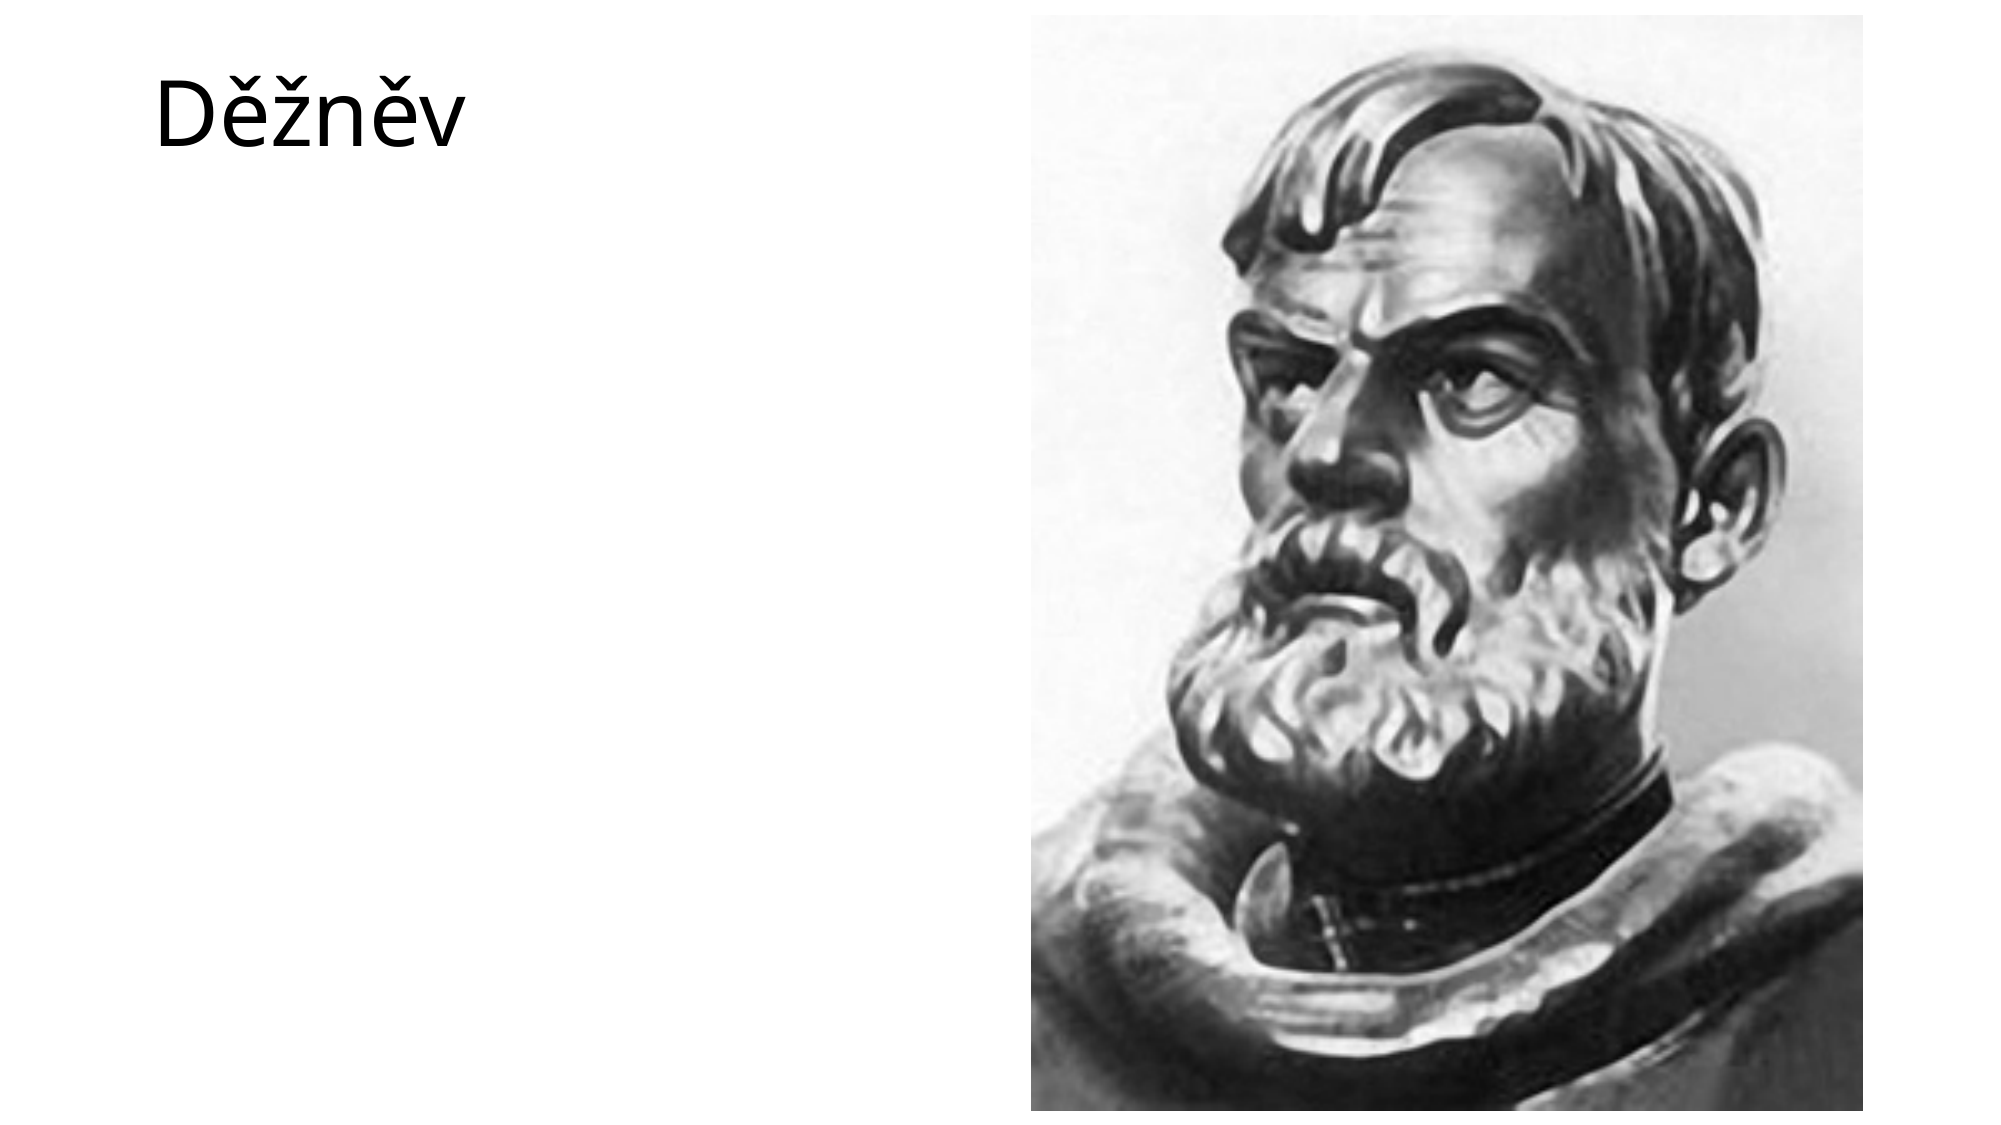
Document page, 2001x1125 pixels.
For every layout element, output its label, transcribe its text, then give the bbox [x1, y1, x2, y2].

picture [1031, 15, 1863, 1111]
title Děžněv [137, 59, 1031, 278]
